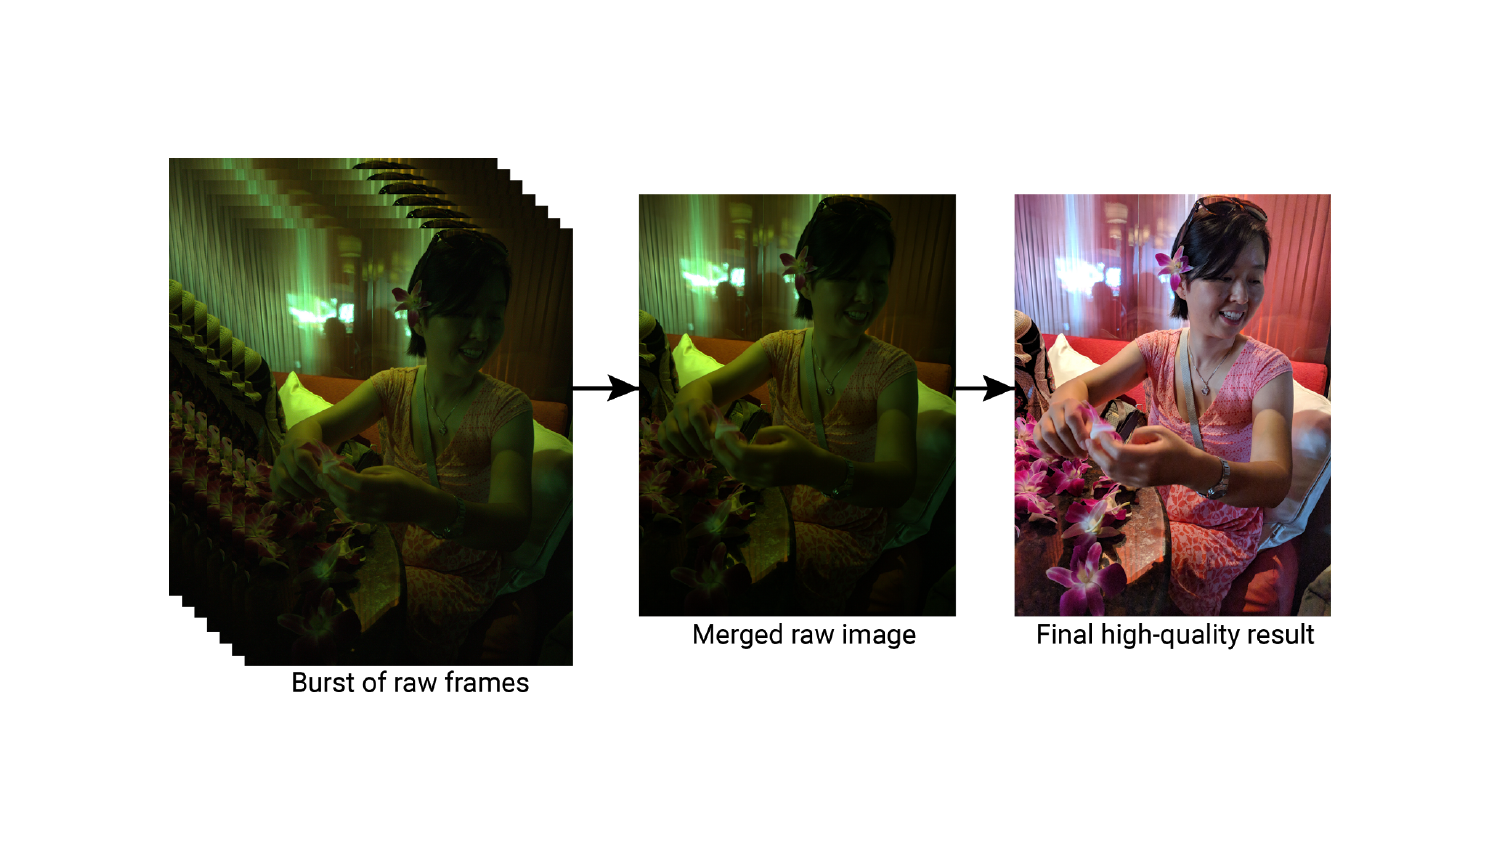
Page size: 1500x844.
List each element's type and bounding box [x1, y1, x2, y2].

picture [169, 158, 1331, 699]
